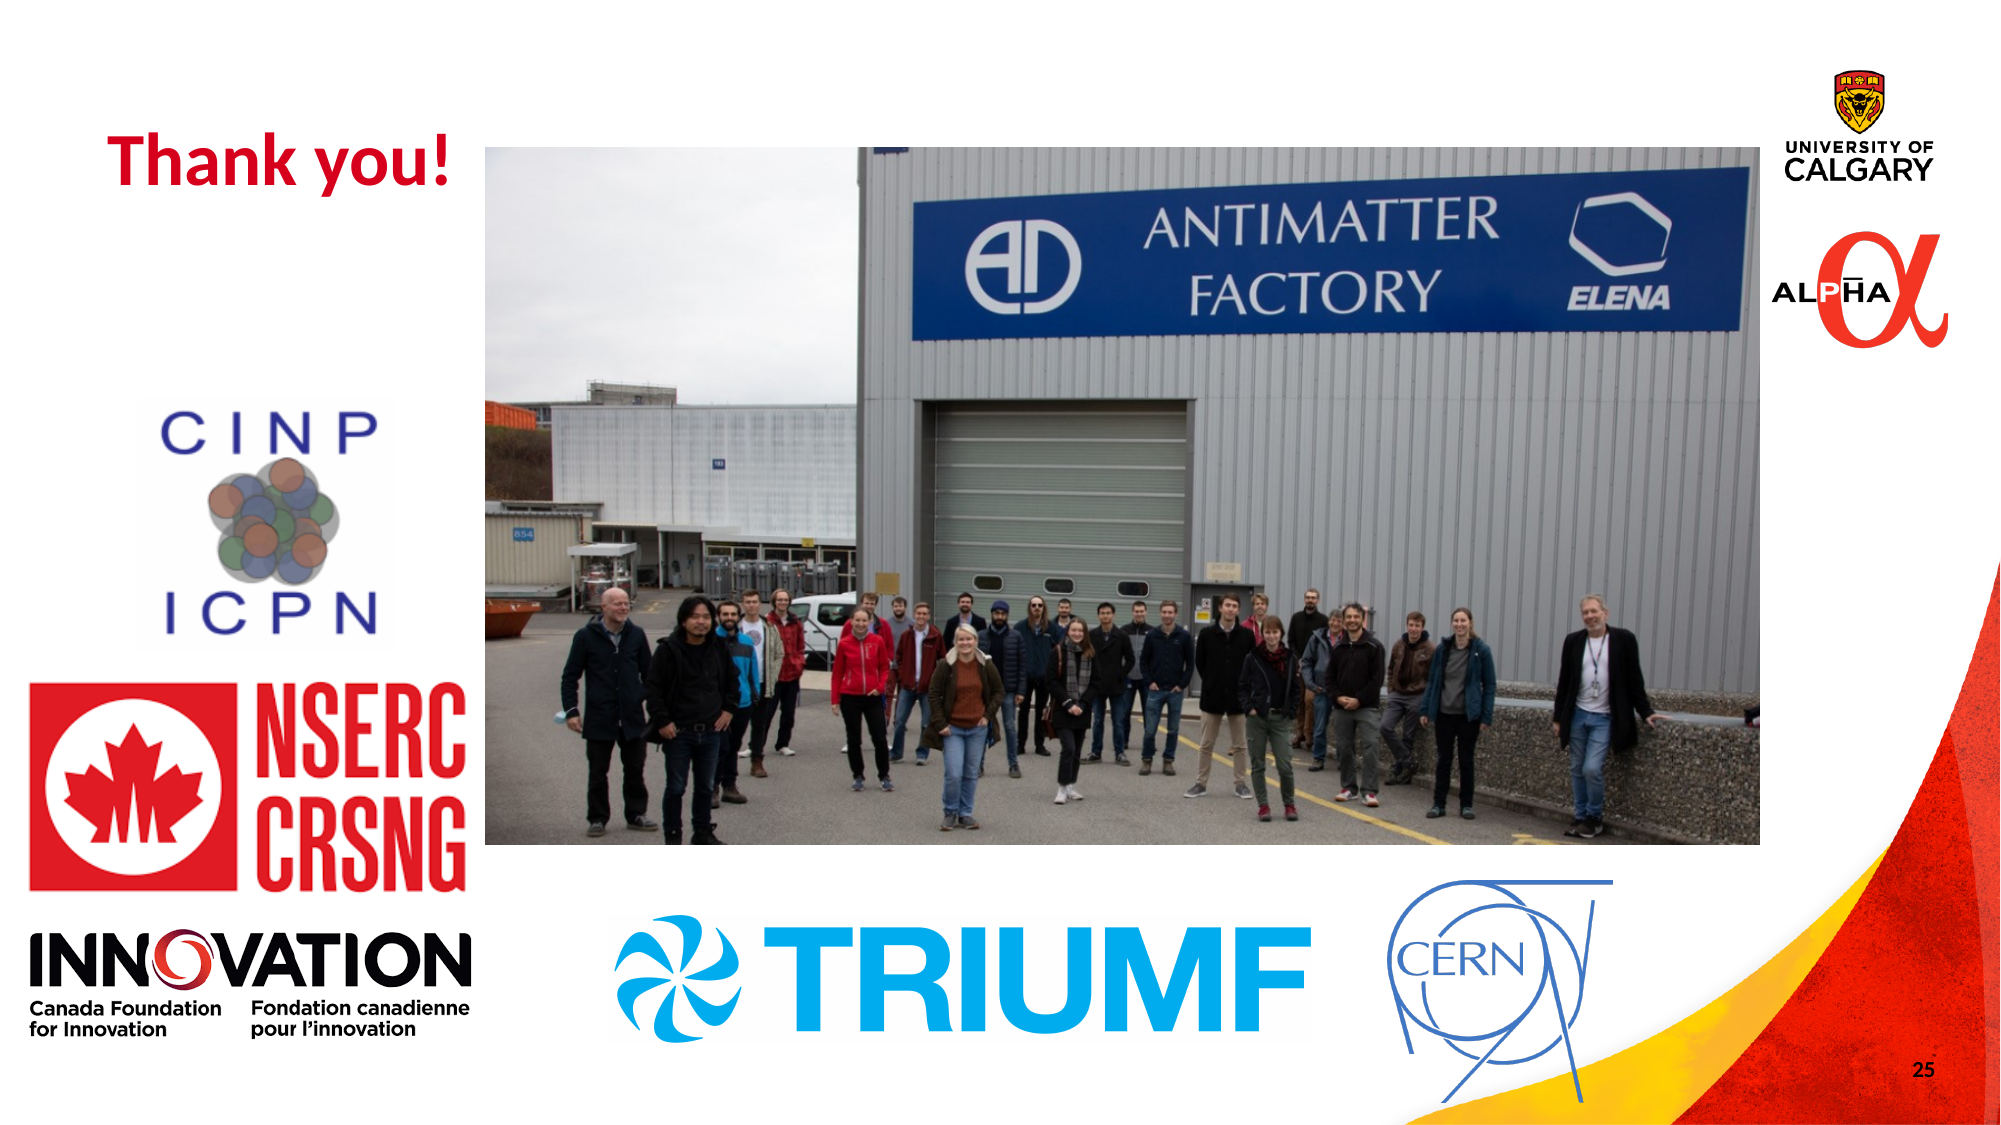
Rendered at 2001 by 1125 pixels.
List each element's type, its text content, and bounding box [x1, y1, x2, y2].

text_box <number> [1500, 1046, 1951, 1107]
picture [0, 0, 2001, 1125]
title Thank you! [92, 76, 1688, 246]
